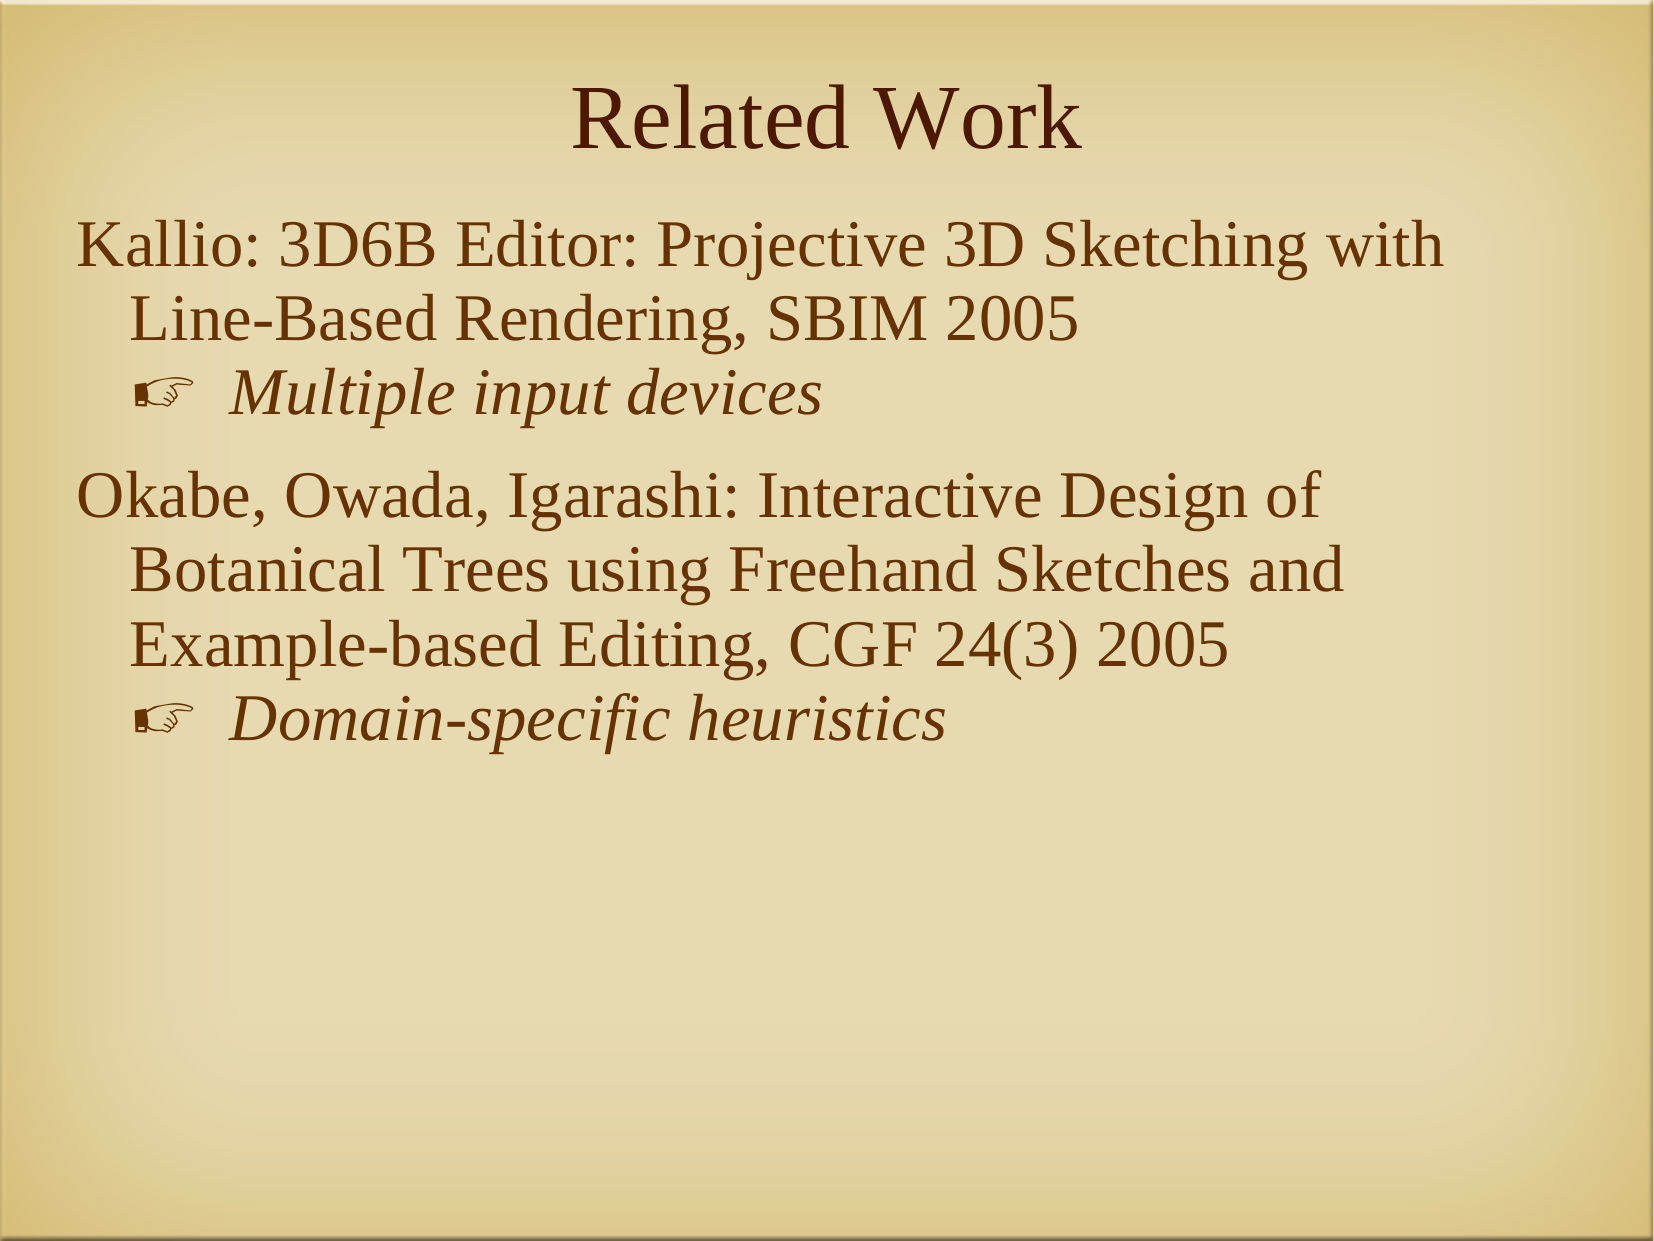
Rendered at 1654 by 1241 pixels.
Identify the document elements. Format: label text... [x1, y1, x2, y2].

picture [0, 0, 1654, 1241]
title Related Work [59, 58, 1595, 178]
list Kallio: 3D6B Editor: Projective 3D Sketching with Line-Based Rendering, SBIM 2005  Multiple input devices Okabe, Owada, Igarashi: Interactive Design of Botanical Trees using Freehand Sketches and Example-based Editing, CGF 24(3) 2005  Domain-specific heuristics [59, 206, 1595, 1182]
